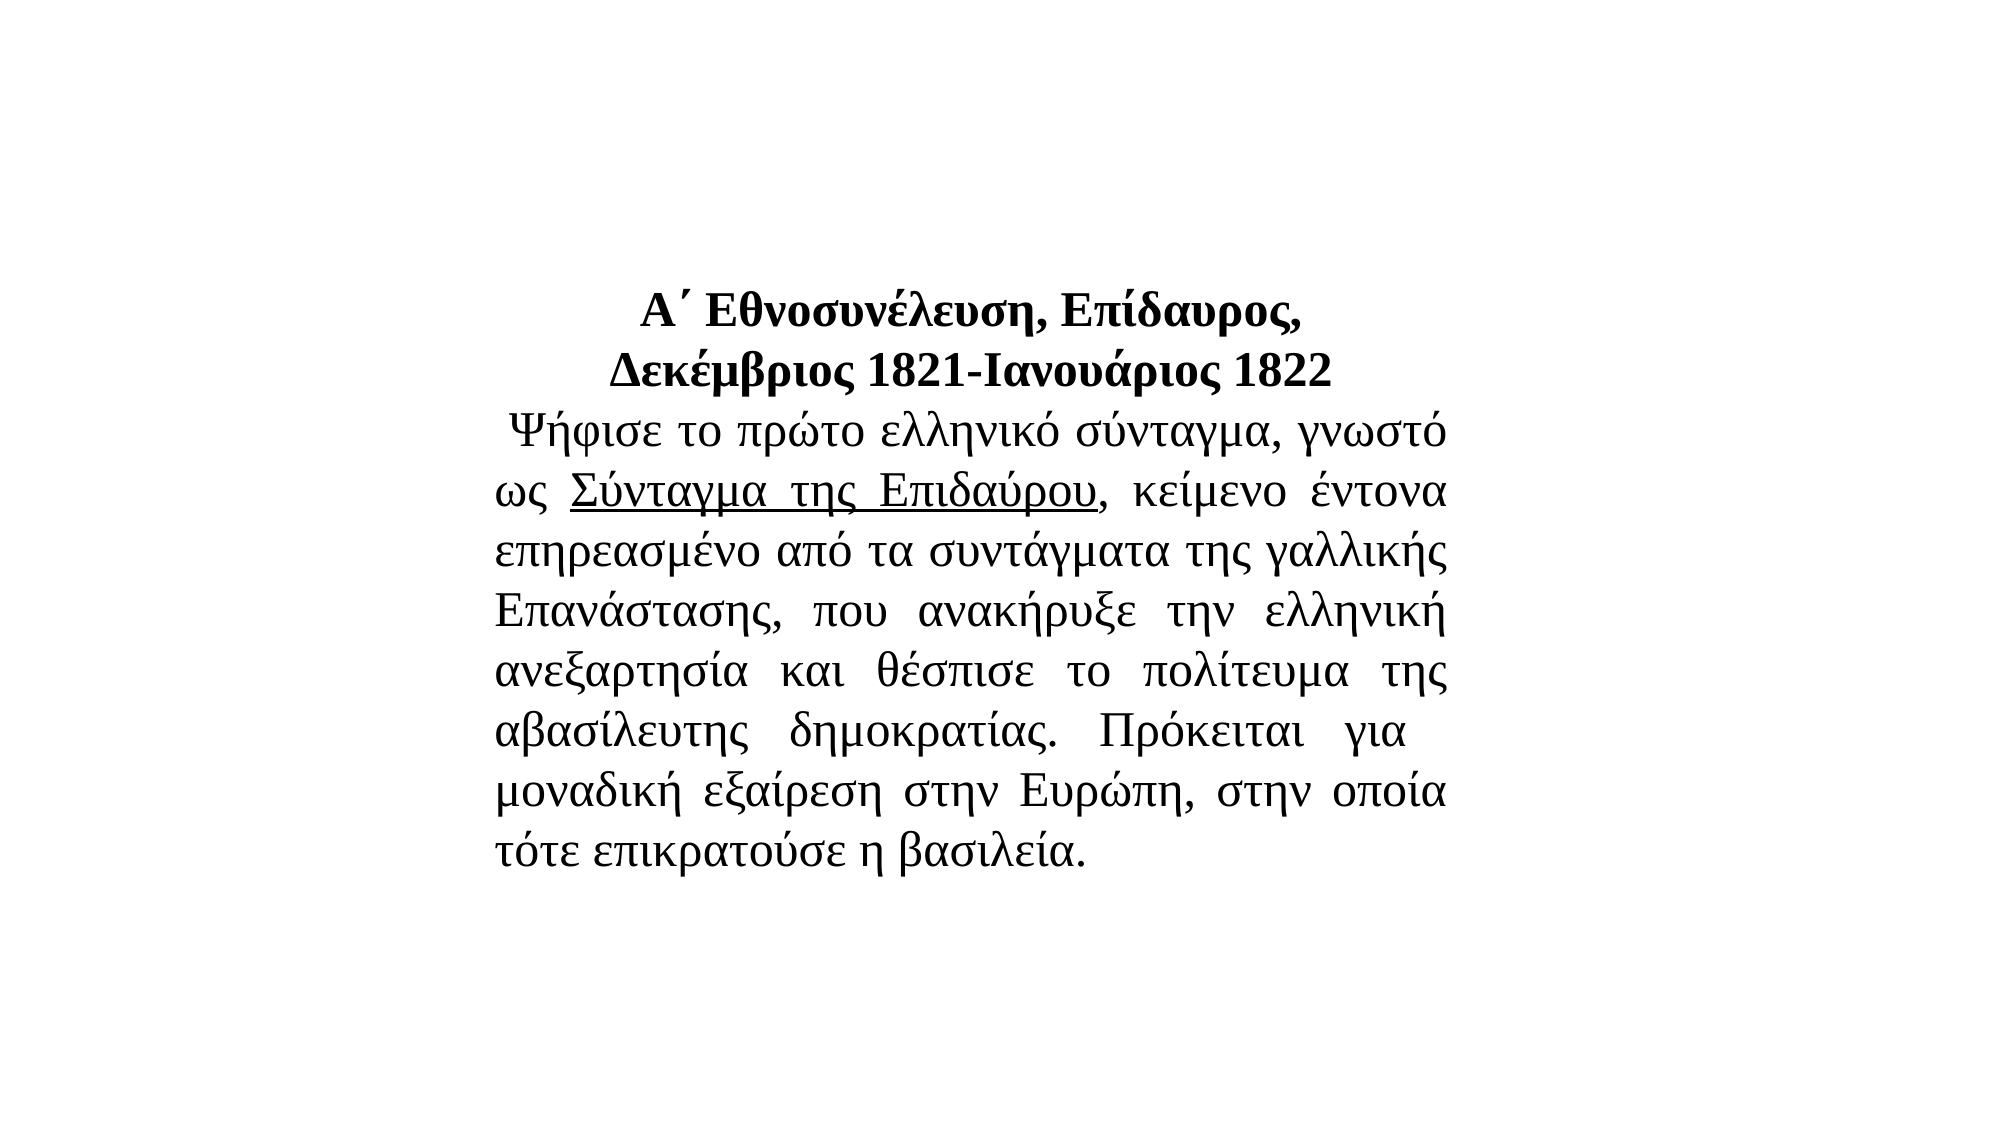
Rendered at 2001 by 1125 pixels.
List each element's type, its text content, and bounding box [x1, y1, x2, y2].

text_box Α΄ Εθνοσυνέλευση, Επίδαυρος, Δεκέμβριος 1821-Ιανουάριος 1822 Ψήφισε το πρώτο ελληνικό σύνταγμα, γνωστό ως Σύνταγμα της Επιδαύρου, κείμενο έντονα επηρεασμένο από τα συντάγματα της γαλλικής Επανάστασης, που ανακήρυξε την ελληνική ανεξαρτησία και θέσπισε το πολίτευμα της αβασίλευτης δημοκρατίας. Πρόκειται για μοναδική εξαίρεση στην Ευρώπη, στην οποία τότε επικρατούσε η βασιλεία. [479, 268, 1480, 890]
